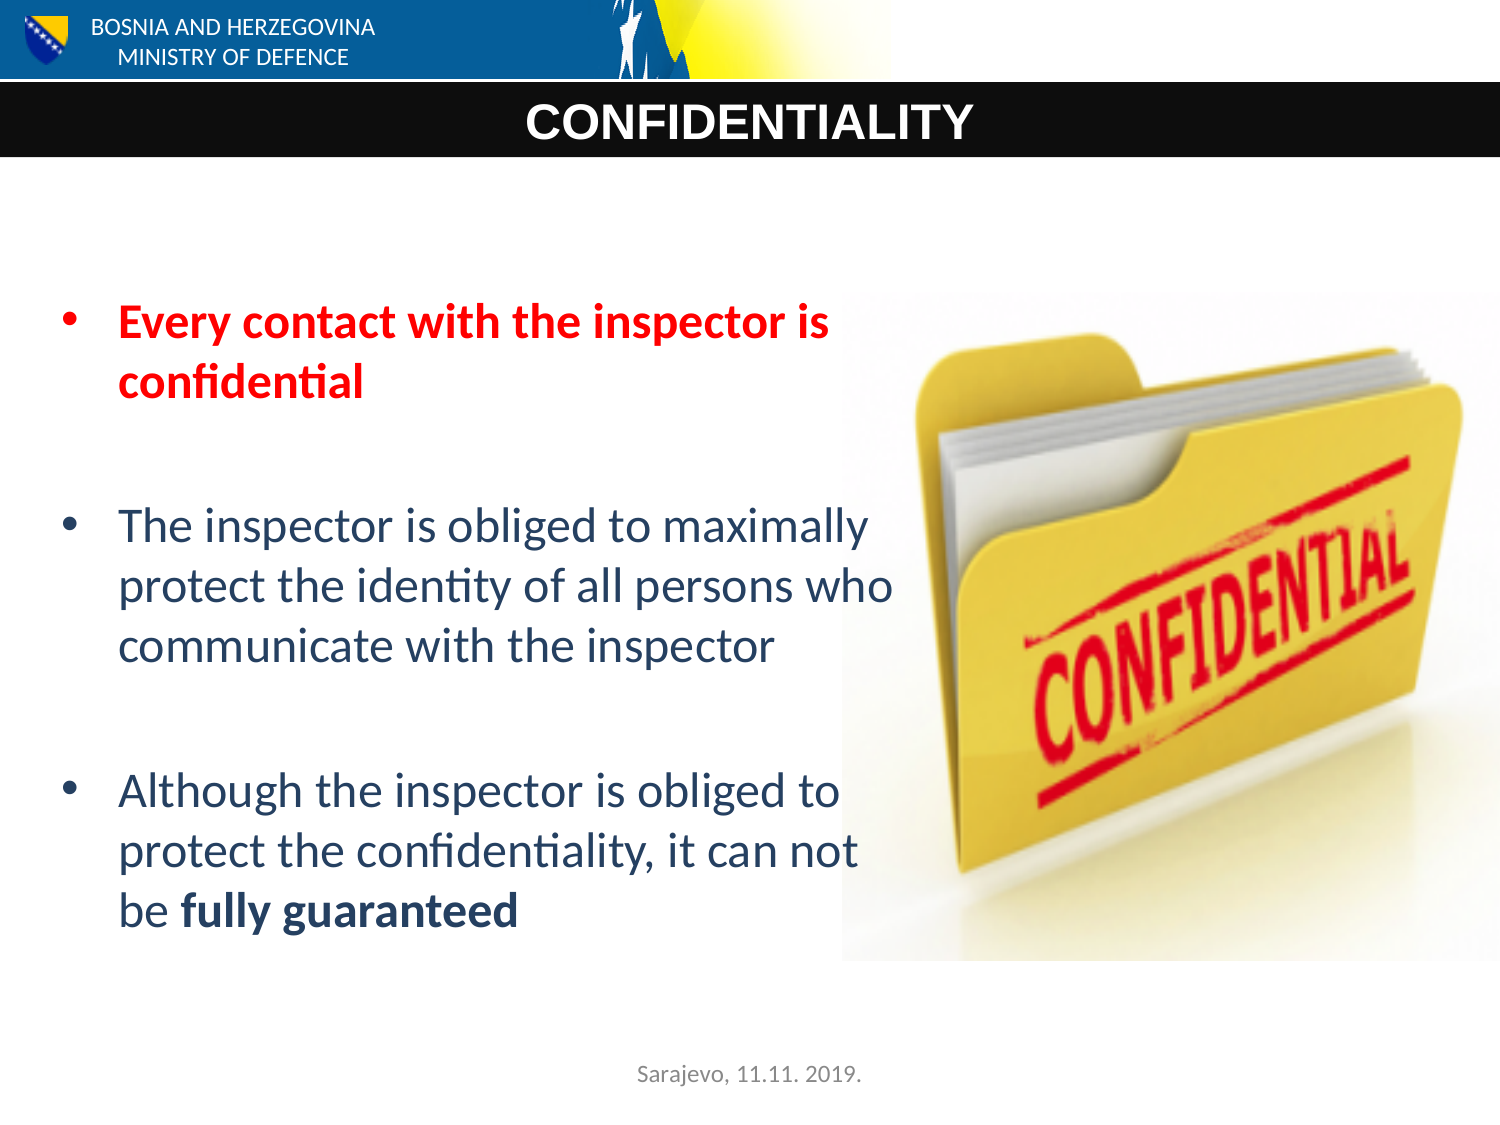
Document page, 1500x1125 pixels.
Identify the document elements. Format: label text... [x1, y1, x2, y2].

title CONFIDENTIALITY [0, 82, 1500, 158]
list Every contact with the inspector is confidential The inspector is obliged to maximally protect the identity of all persons who communicate with the inspector Although the inspector is obliged to protect the confidentiality, it can not be fully guaranteed [46, 208, 922, 951]
text_box Sarajevo, 11.11. 2019. [512, 1042, 988, 1103]
picture [0, 0, 1500, 79]
picture [842, 292, 1500, 961]
